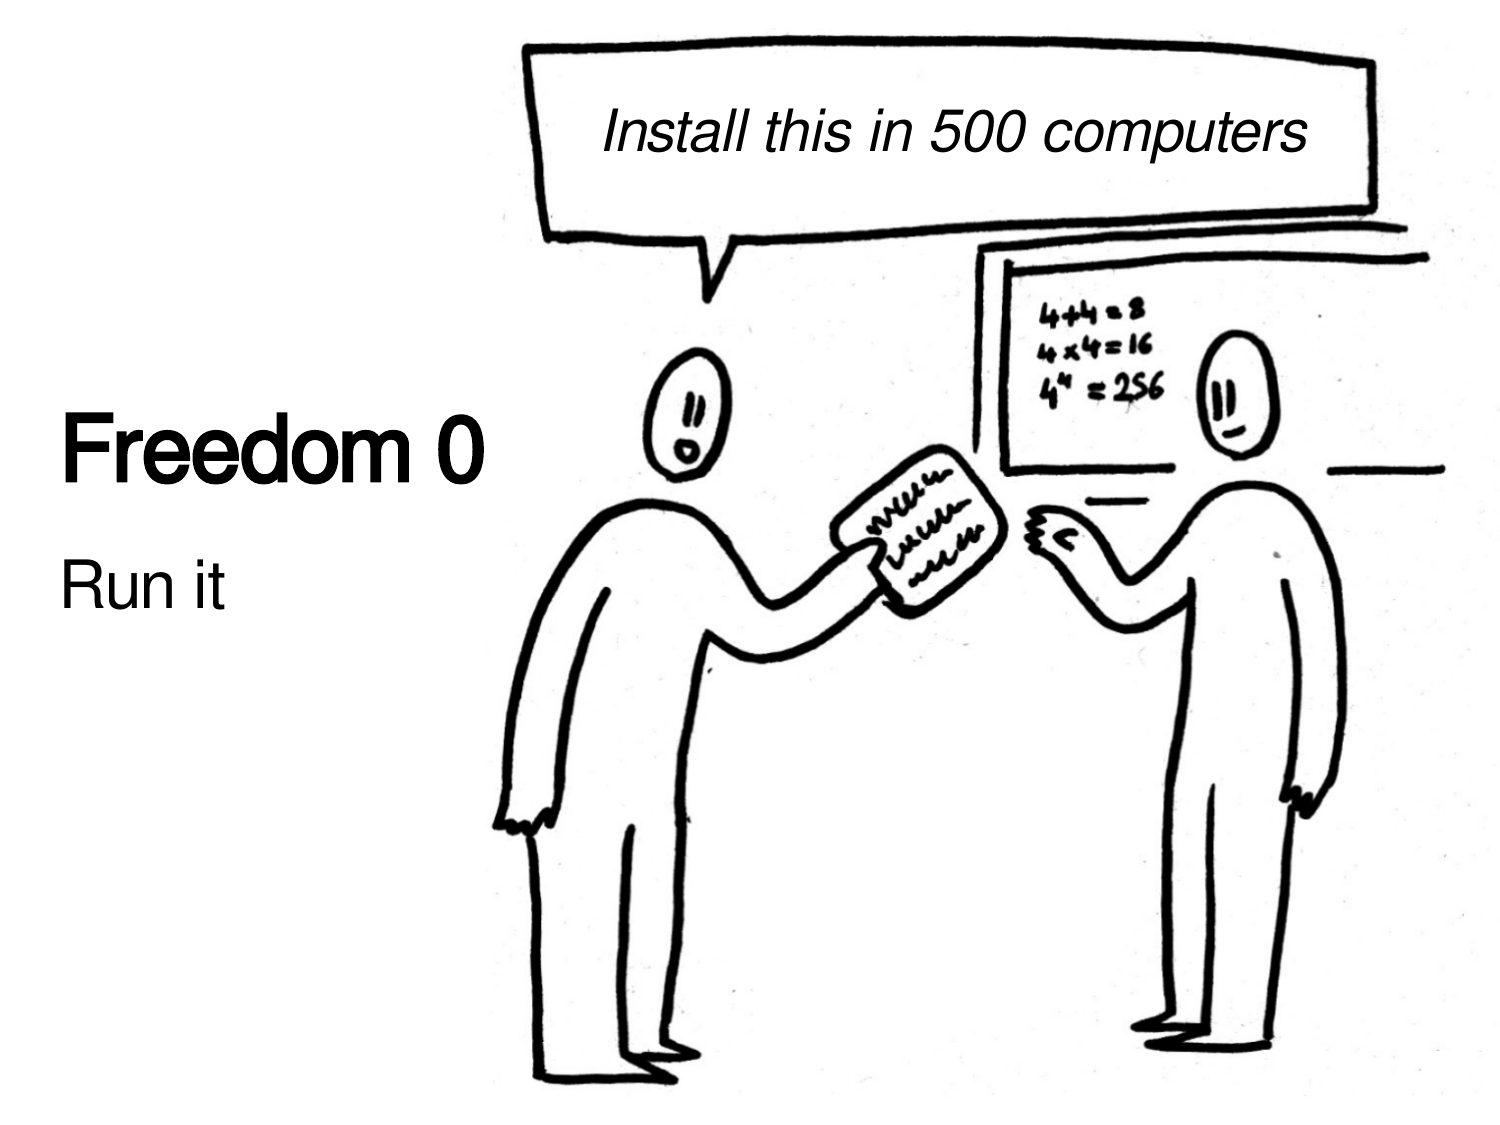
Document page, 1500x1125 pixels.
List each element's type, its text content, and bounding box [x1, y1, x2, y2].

text_box Install this in 500 computers [525, 28, 1381, 240]
text_box Freedom 0 Run it [45, 389, 586, 826]
picture [485, 28, 1500, 1097]
